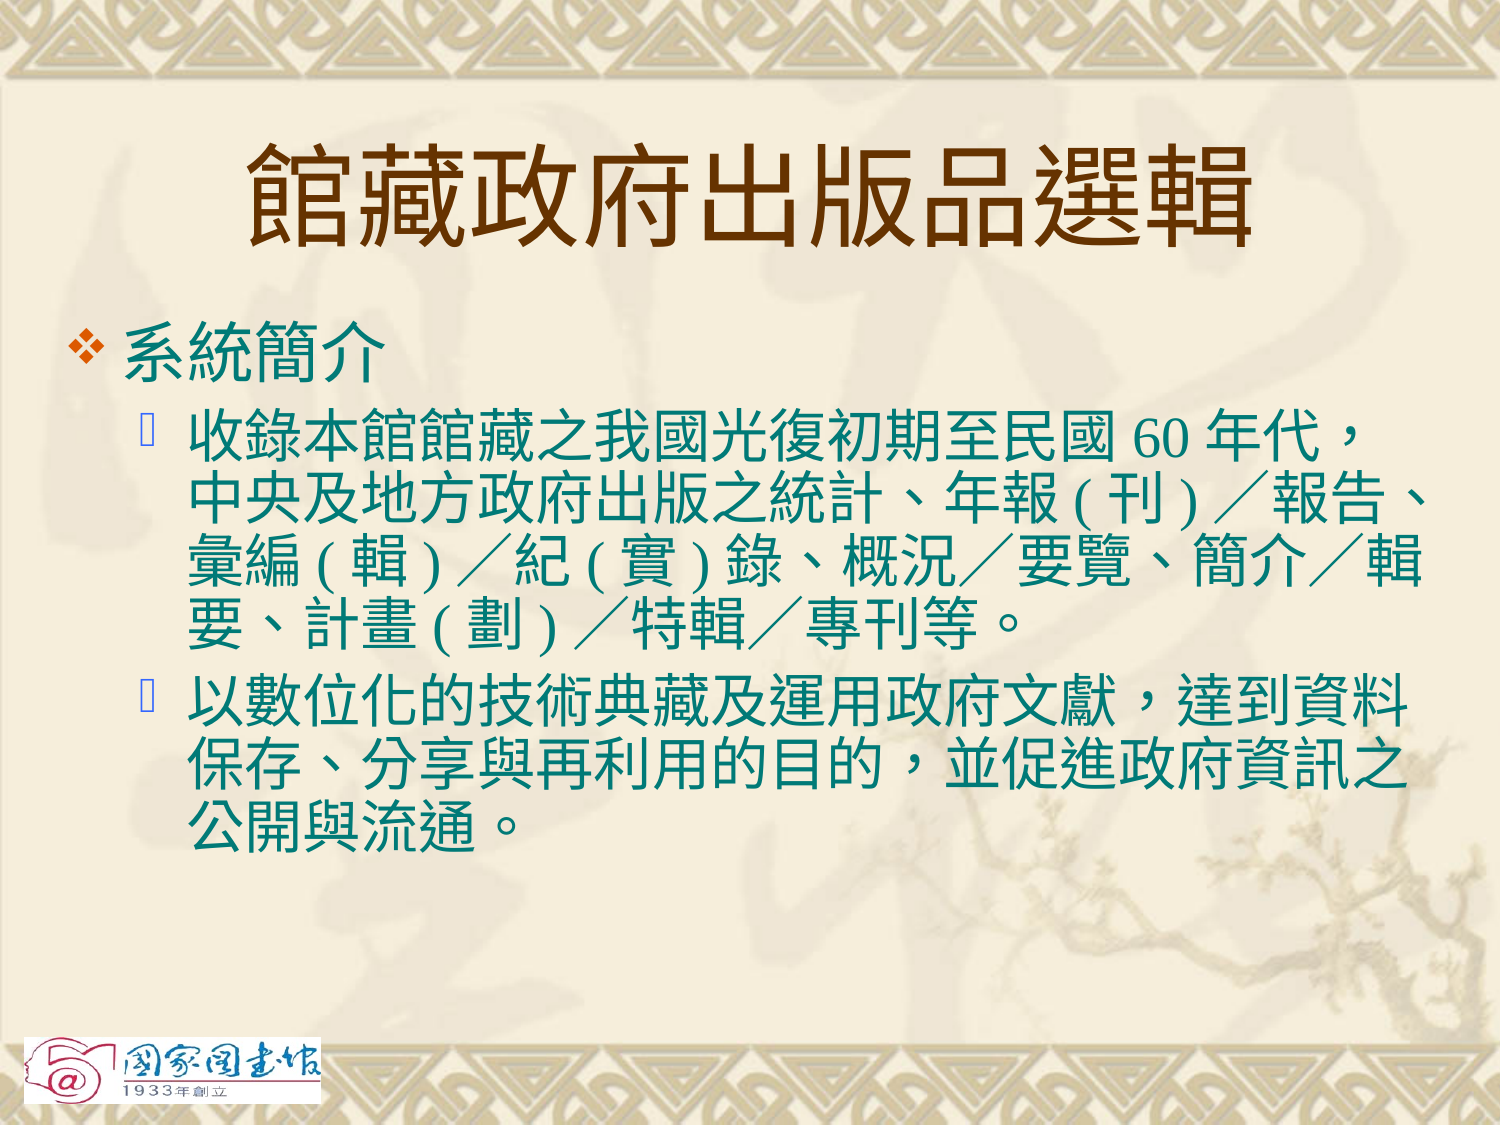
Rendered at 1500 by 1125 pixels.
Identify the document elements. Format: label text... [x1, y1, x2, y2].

list 系統簡介 收錄本館館藏之我國光復初期至民國60年代，中央及地方政府出版之統計、年報(刊)／報告、彙編(輯)／紀(實)錄、概況／要覽、簡介／輯要、計畫(劃)／特輯／專刊等。 以數位化的技術典藏及運用政府文獻，達到資料保存、分享與再利用的目的，並促進政府資訊之公開與流通。 [49, 312, 1451, 1001]
title 館藏政府出版品選輯 [49, 99, 1451, 288]
picture [0, 0, 1500, 1125]
